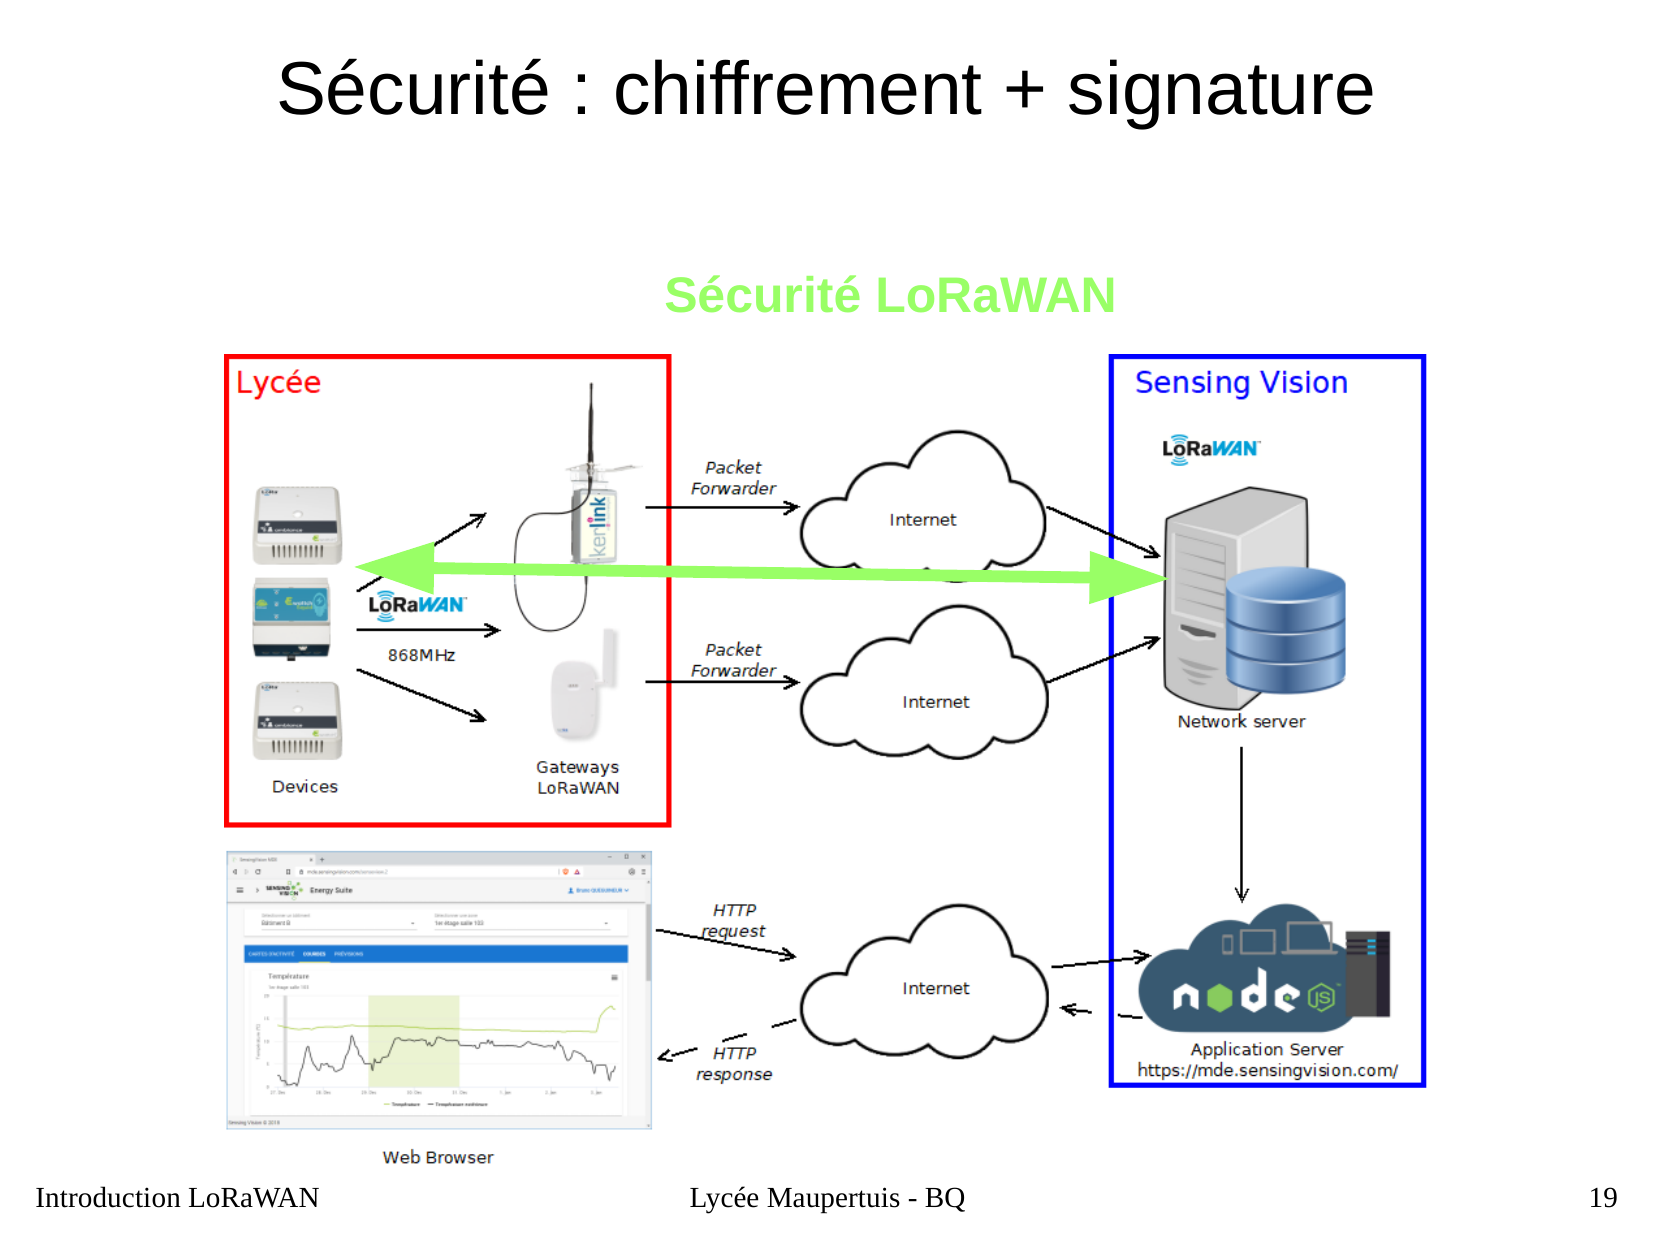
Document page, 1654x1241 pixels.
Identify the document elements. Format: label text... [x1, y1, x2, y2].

title Sécurité : chiffrement + signature [35, 35, 1619, 142]
text_box Sécurité LoRaWAN [649, 259, 1146, 331]
picture [224, 354, 1429, 1170]
